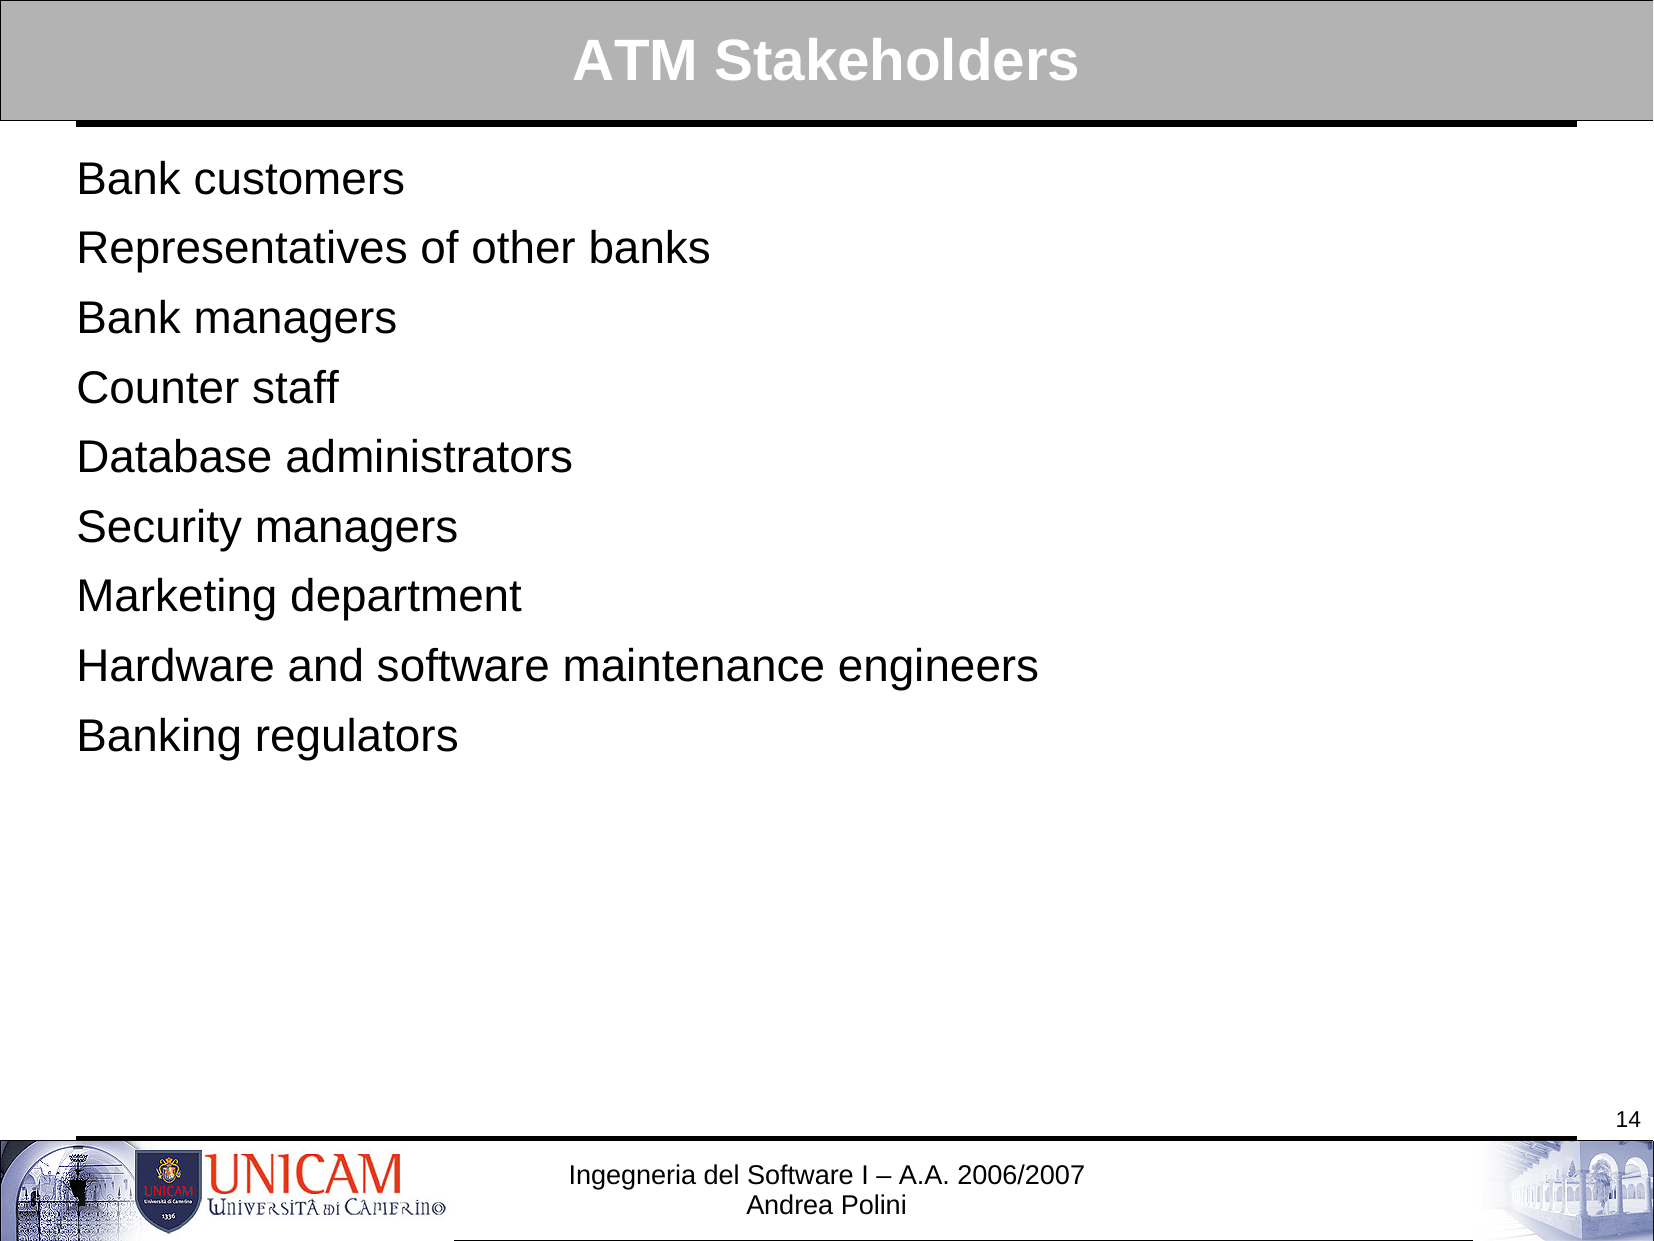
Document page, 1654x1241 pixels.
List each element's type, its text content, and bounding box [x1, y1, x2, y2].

title ATM Stakeholders [0, 0, 1653, 121]
picture [0, 1141, 454, 1241]
picture [1473, 1141, 1654, 1241]
list Bank customers Representatives of other banks Bank managers Counter staff Database administrators Security managers Marketing department Hardware and software maintenance engineers Banking regulators [76, 152, 1577, 930]
